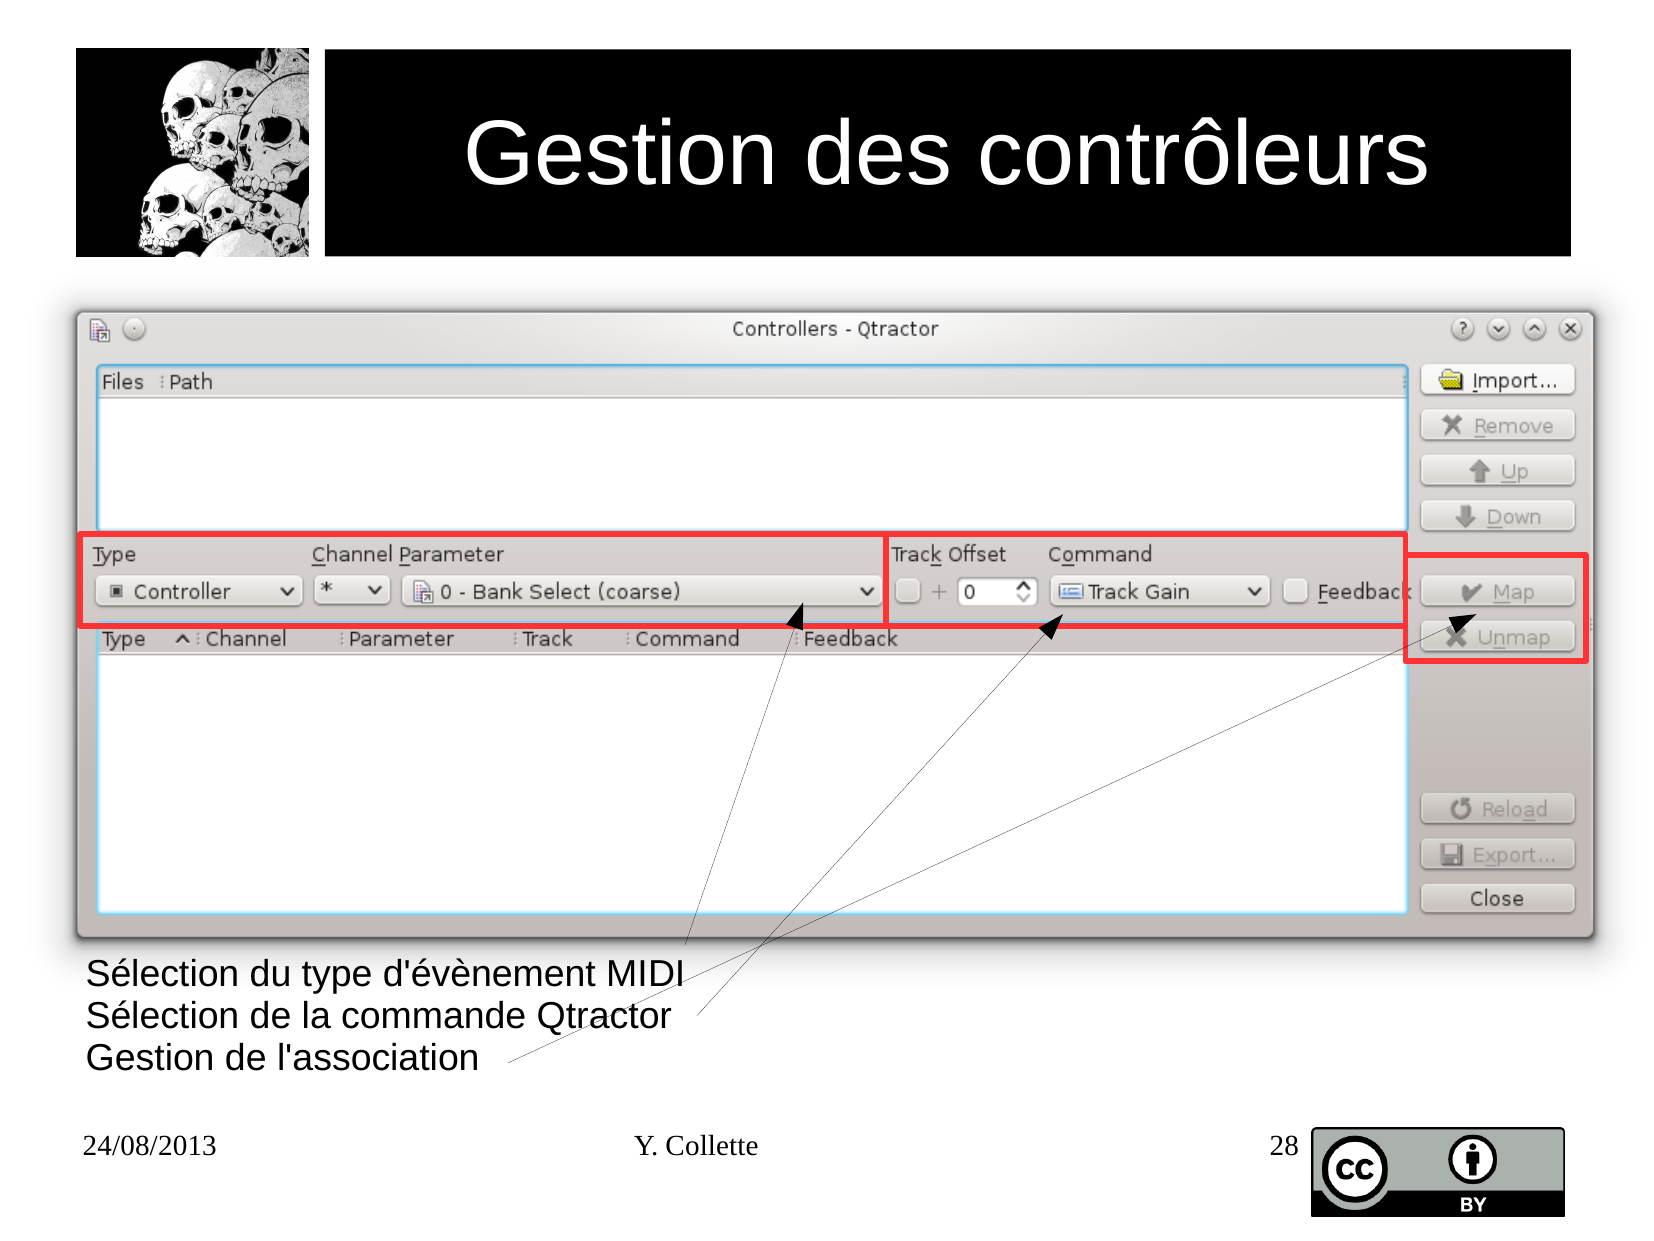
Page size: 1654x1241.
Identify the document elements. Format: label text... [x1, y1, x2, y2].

title Gestion des contrôleurs [324, 49, 1571, 250]
picture [1311, 1127, 1565, 1217]
picture [83, 537, 883, 623]
picture [1408, 558, 1583, 658]
picture [686, 629, 1044, 944]
picture [889, 537, 1403, 623]
picture [15, 48, 1654, 1000]
text_box Sélection du type d'évènement MIDI Sélection de la commande Qtractor Gestion de l'association [70, 944, 1536, 1086]
picture [765, 629, 1403, 943]
